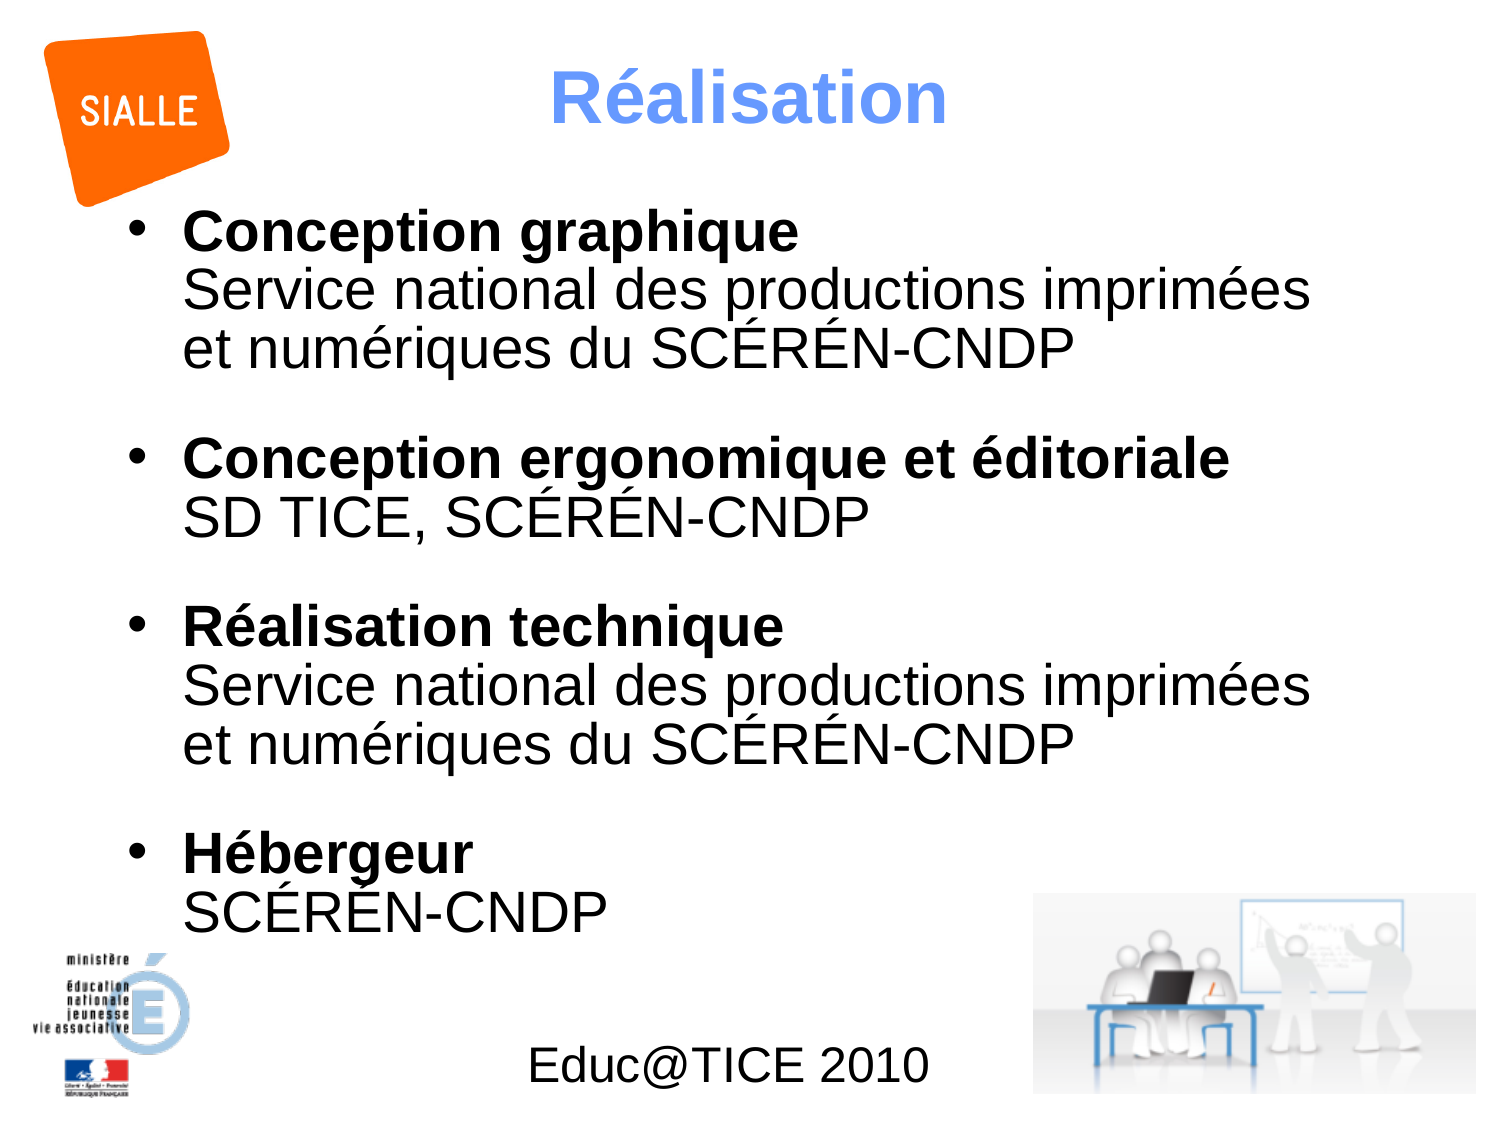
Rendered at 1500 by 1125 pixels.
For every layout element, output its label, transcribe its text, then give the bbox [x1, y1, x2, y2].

picture [41, 30, 231, 211]
picture [29, 953, 195, 1098]
list Conception graphique Service national des productions imprimées et numériques du SCÉRÉN-CNDP Conception ergonomique et éditoriale SD TICE, SCÉRÉN-CNDP Réalisation technique Service national des productions imprimées et numériques du SCÉRÉN-CNDP Hébergeur SCÉRÉN-CNDP [112, 196, 1388, 1012]
picture [1033, 893, 1476, 1094]
title Réalisation [112, 0, 1388, 188]
